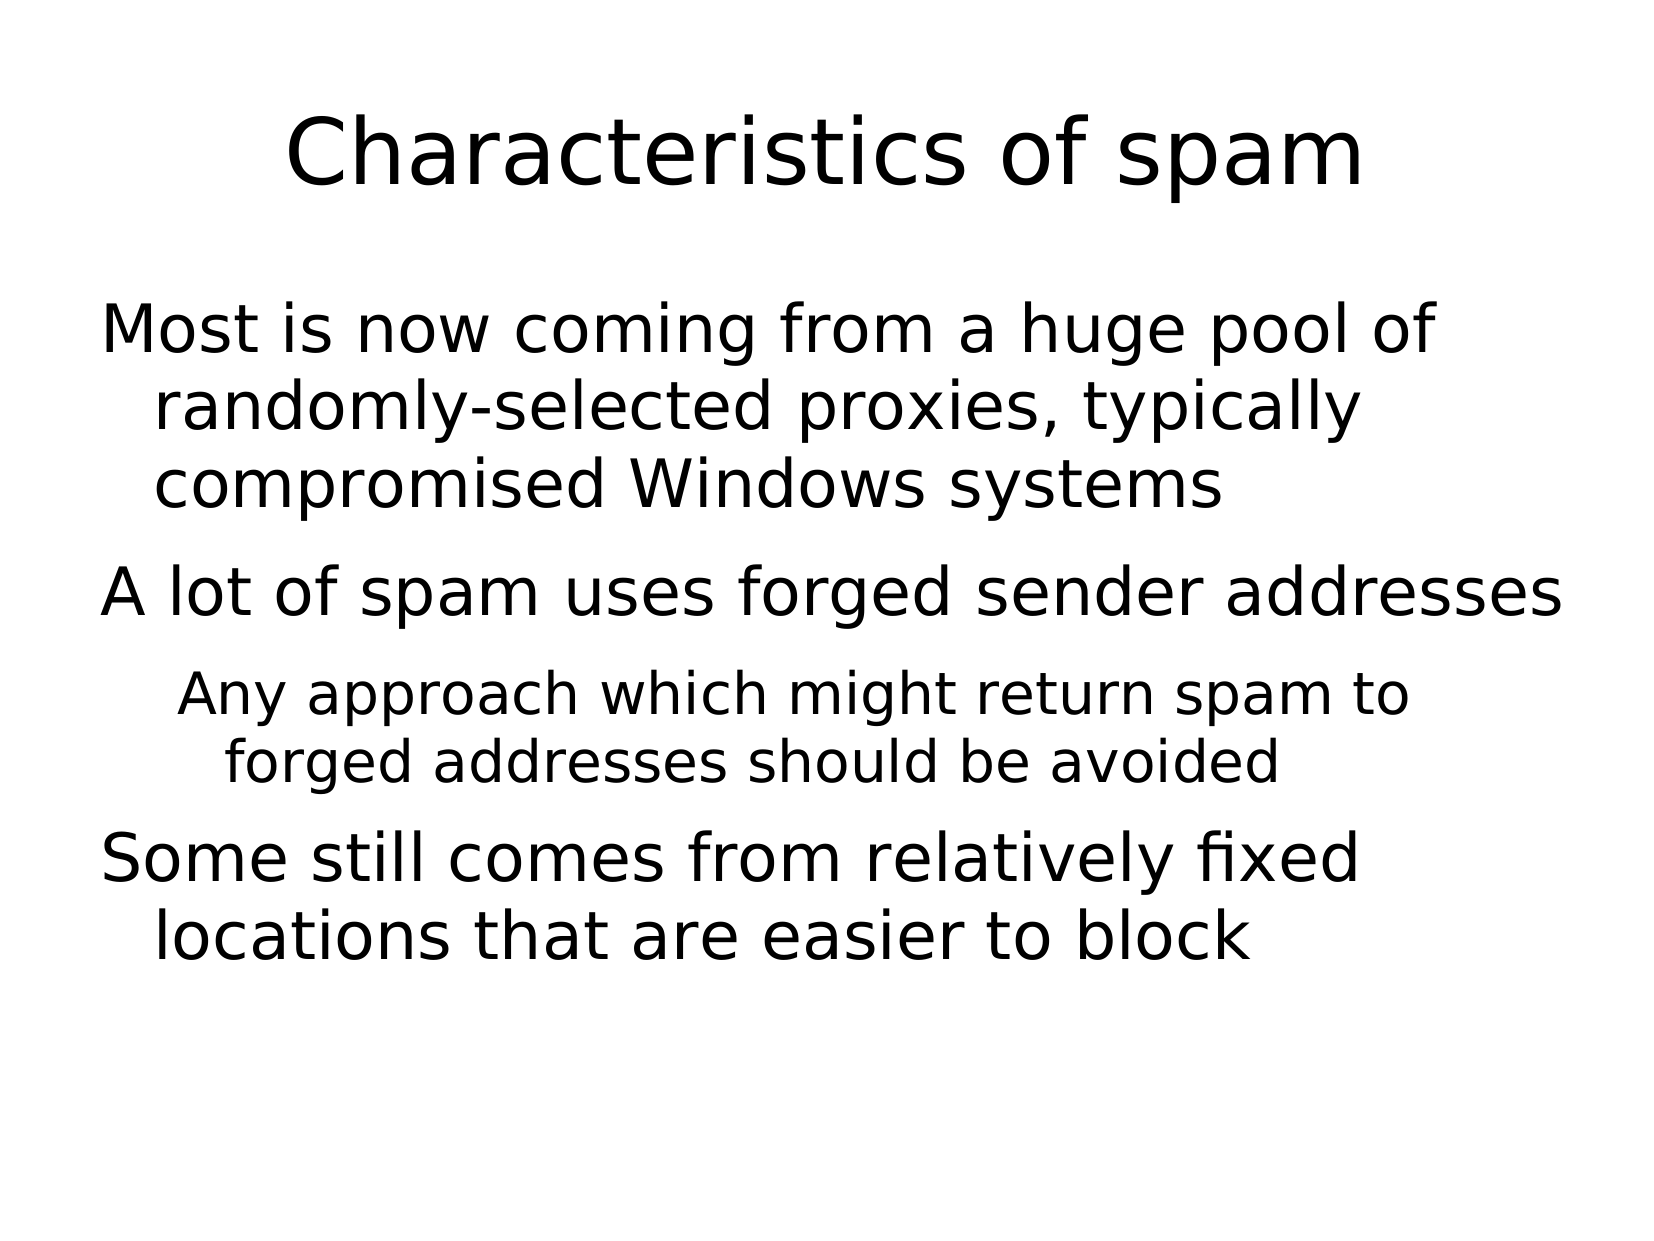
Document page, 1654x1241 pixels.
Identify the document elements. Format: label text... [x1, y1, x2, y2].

list Most is now coming from a huge pool of randomly-selected proxies, typically compromised Windows systems A lot of spam uses forged sender addresses Any approach which might return spam to forged addresses should be avoided Some still comes from relatively fixed locations that are easier to block [82, 290, 1571, 1094]
title Characteristics of spam [82, 56, 1571, 250]
